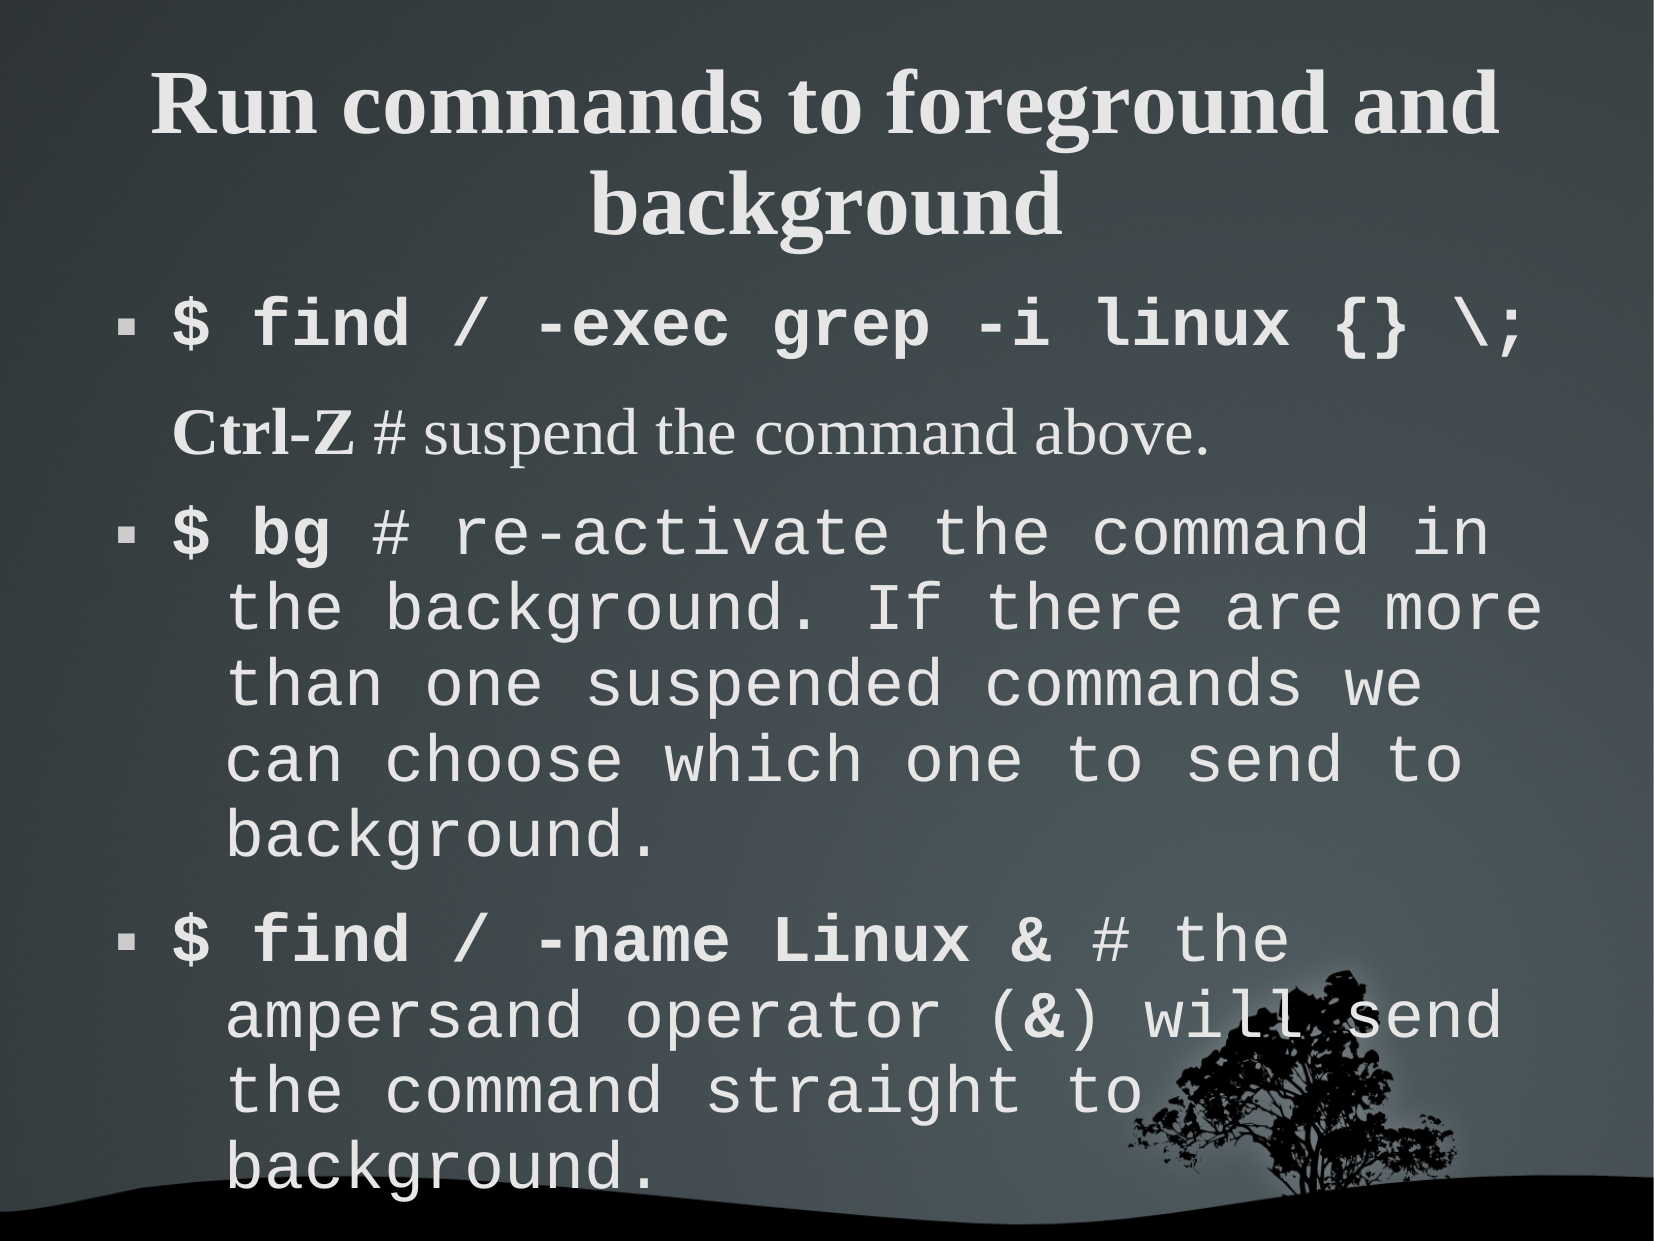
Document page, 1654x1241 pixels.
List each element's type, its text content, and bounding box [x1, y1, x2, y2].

list $ find / -exec grep -i linux {} \; Ctrl-Z # suspend the command above. $ bg # re-activate the command in the background. If there are more than one suspended commands we can choose which one to send to background. $ find / -name Linux & # the ampersand operator (&) will send the command straight to background. [82, 290, 1571, 1213]
picture [0, 0, 1654, 1241]
title Run commands to foreground and background [82, 33, 1571, 273]
